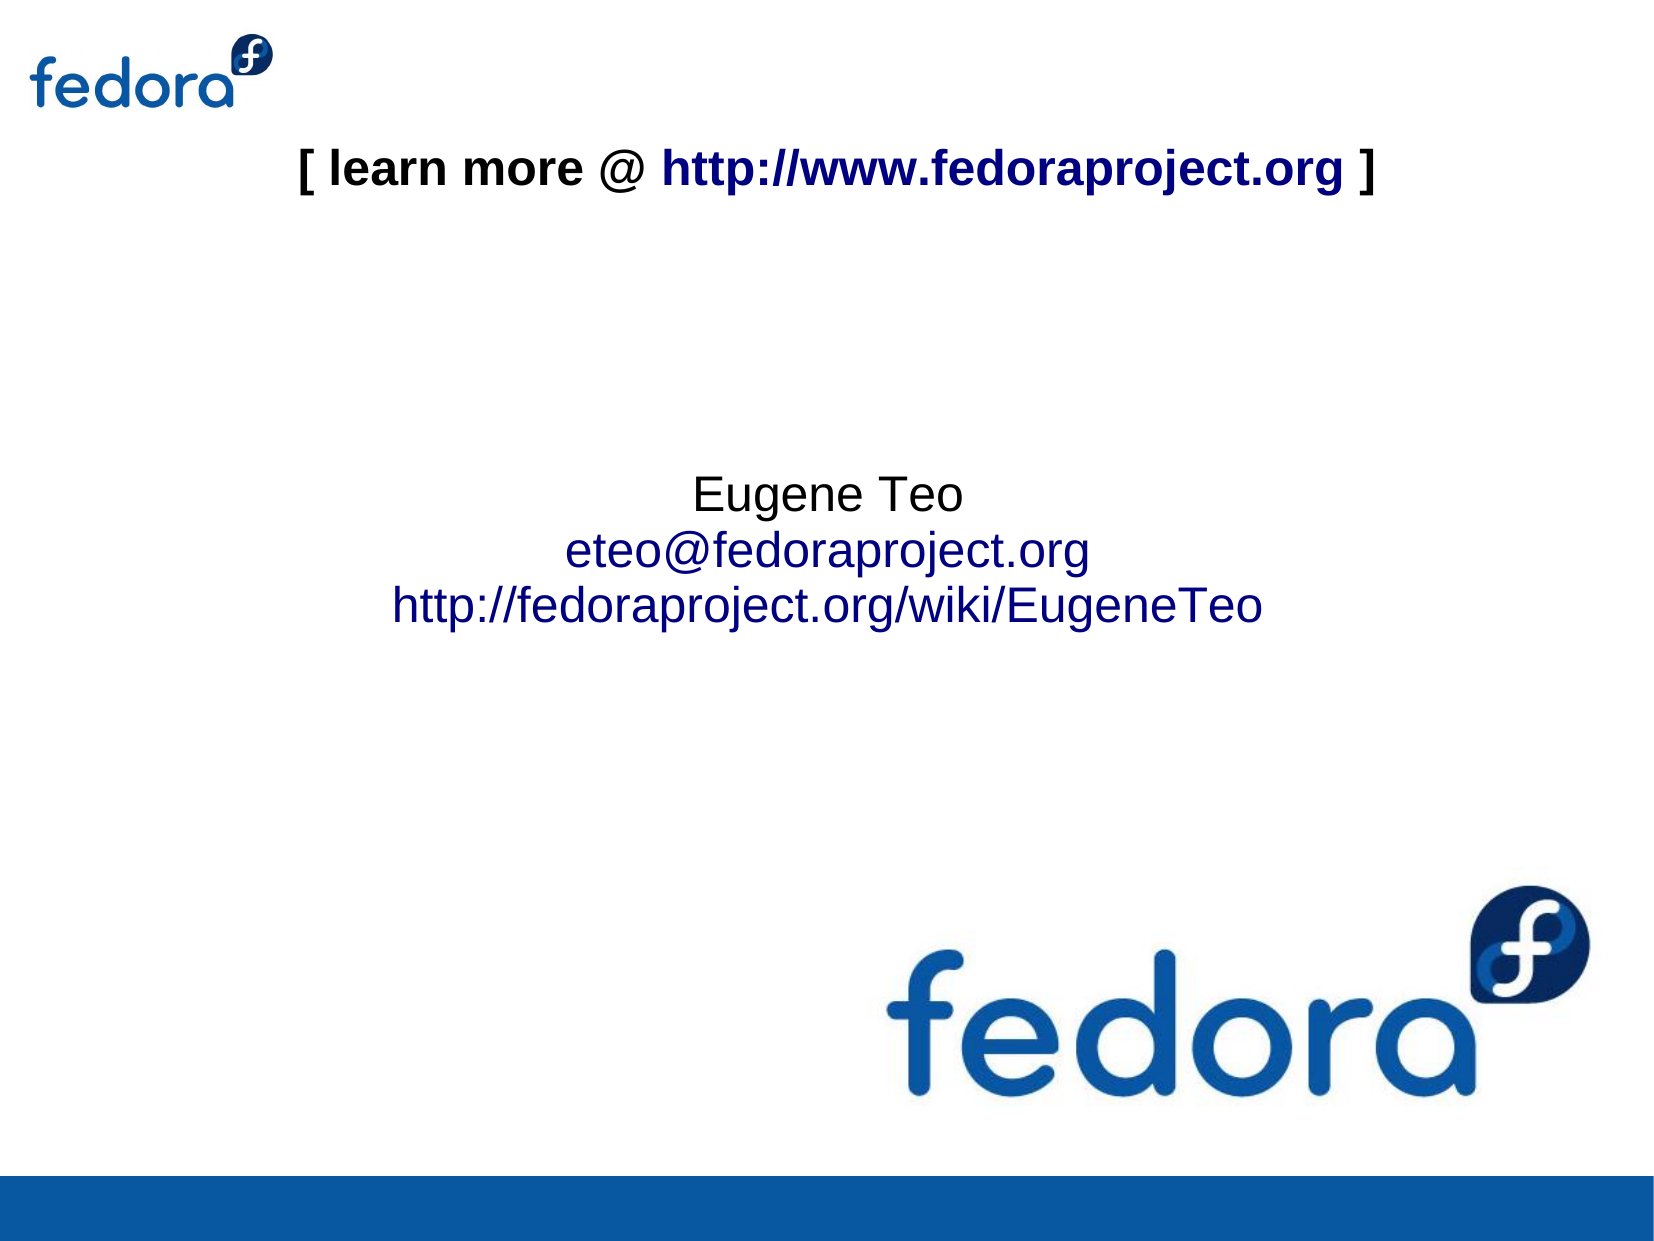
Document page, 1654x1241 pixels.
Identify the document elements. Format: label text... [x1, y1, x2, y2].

picture [0, 1176, 1654, 1241]
text_box [ learn more @ http://www.fedoraproject.org ] [297, 139, 1377, 216]
picture [866, 867, 1603, 1118]
text_box Eugene Teo eteo@fedoraproject.org http://fedoraproject.org/wiki/EugeneTeo [391, 466, 1265, 689]
picture [22, 27, 277, 115]
